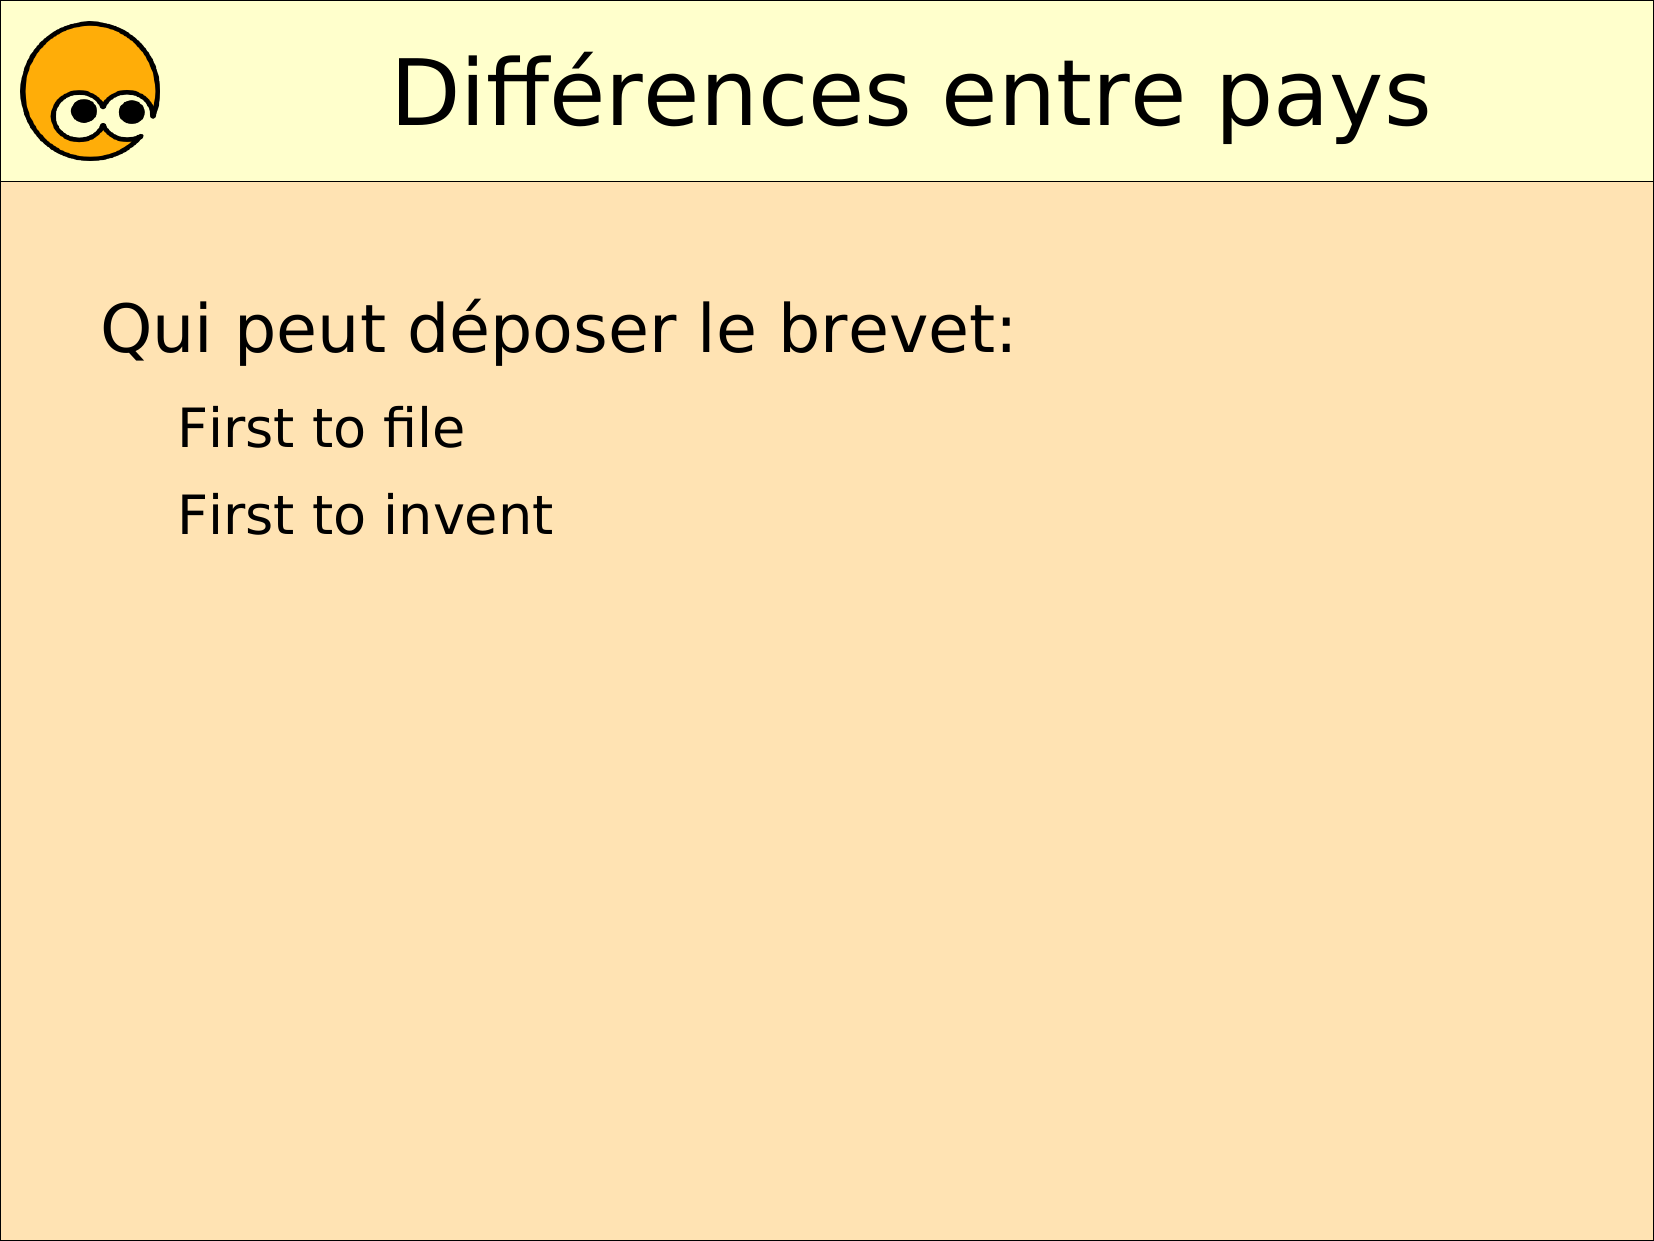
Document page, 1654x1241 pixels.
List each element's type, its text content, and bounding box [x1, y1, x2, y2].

title Différences entre pays [203, 39, 1620, 147]
list Qui peut déposer le brevet: First to file First to invent [82, 290, 1571, 1094]
picture [20, 21, 160, 161]
